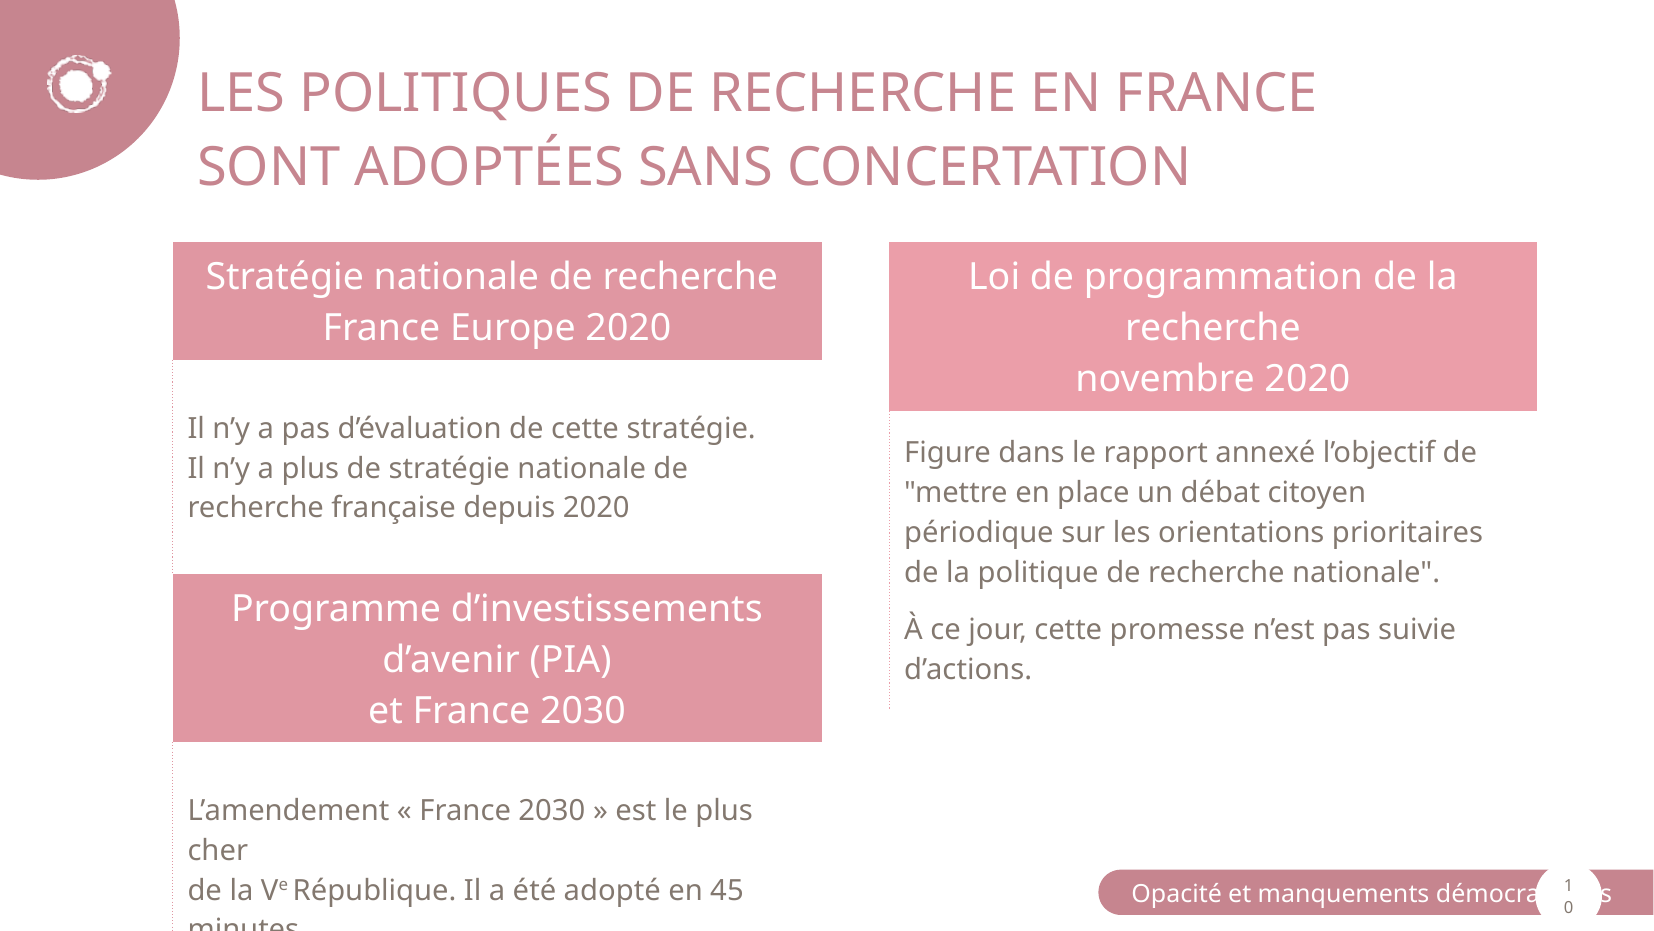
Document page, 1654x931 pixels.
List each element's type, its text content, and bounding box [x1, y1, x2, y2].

table_header Stratégie nationale de recherche France Europe 2020 [173, 242, 822, 360]
text_box [0, 0, 180, 180]
table_cell Programme d’investissements d’avenir (PIA) et France 2030 [173, 574, 822, 742]
table_header Loi de programmation de la recherche novembre 2020 [889, 242, 1537, 411]
table_cell Il n’y a pas d’évaluation de cette stratégie. Il n’y a plus de stratégie nationale de recherche française depuis 2020 [173, 360, 822, 574]
text_box Opacité et manquements démocratiques [1590, 869, 1654, 915]
table_cell Figure dans le rapport annexé l’objectif de "mettre en place un débat citoyen périodique sur les orientations prioritaires de la politique de recherche nationale". À ce jour, cette promesse n’est pas suivie d’actions. [889, 411, 1537, 709]
text_box Opacité et manquements démocratiques [1098, 869, 1547, 915]
table_cell L’amendement « France 2030 » est le plus cher de la Ve République. Il a été adopté en 45 minutes. [173, 742, 822, 931]
title LES POLITIQUES DE RECHERCHE EN FRANCE SONT ADOPTÉES SANS CONCERTATION [167, 46, 1654, 210]
picture [47, 55, 113, 113]
text_box 10 [1535, 862, 1602, 930]
